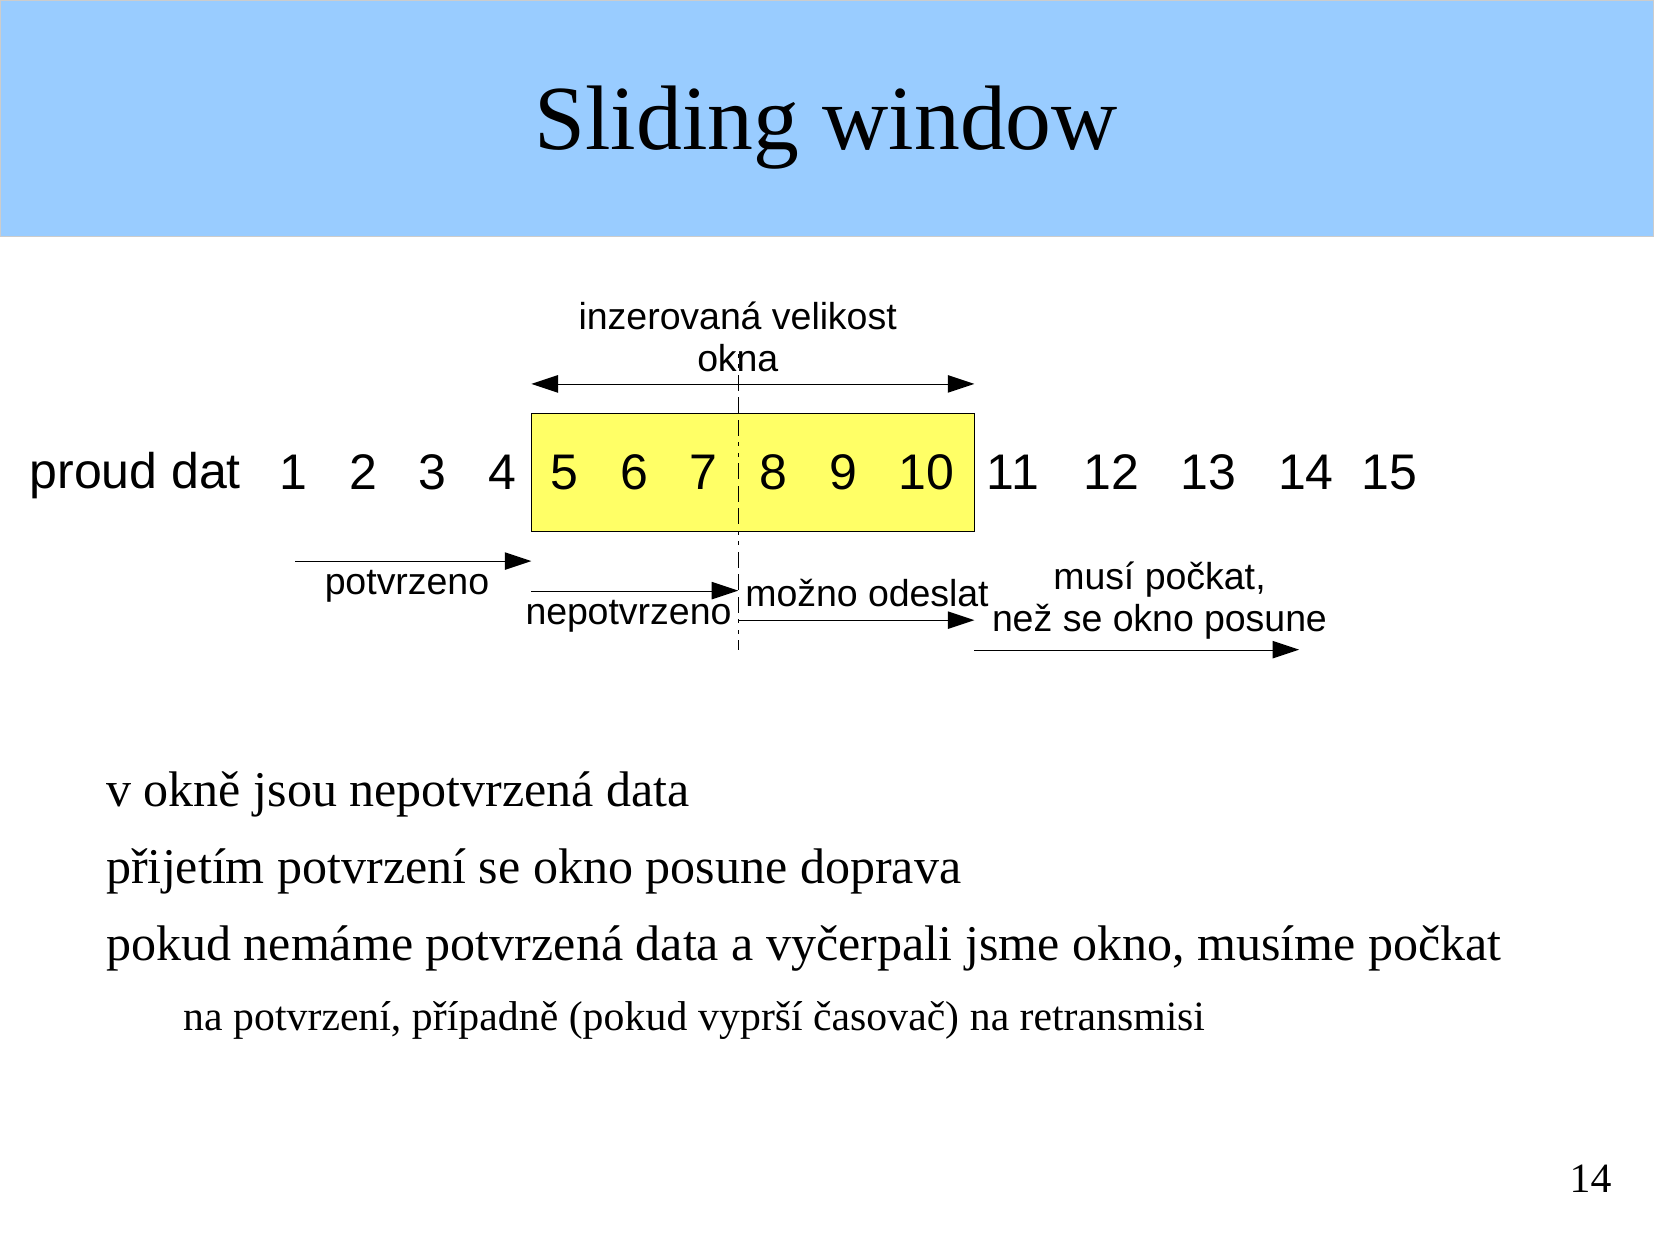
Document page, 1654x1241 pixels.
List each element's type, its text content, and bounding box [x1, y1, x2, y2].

text_box nepotvrzeno [525, 591, 732, 638]
title Sliding window [0, 0, 1654, 237]
text_box možno odeslat [745, 572, 989, 620]
text_box 1 2 3 4 [265, 413, 532, 532]
text_box 5 6 7 8 9 10 [532, 413, 975, 532]
text_box musí počkat, než se okno posune [992, 555, 1359, 649]
text_box proud dat [29, 443, 253, 506]
list v okně jsou nepotvrzená data přijetím potvrzení se okno posune doprava pokud nemáme potvrzená data a vyčerpali jsme okno, musíme počkat na potvrzení, případně (pokud vyprší časovač) na retransmisi [88, 761, 1565, 1111]
text_box inzerovaná velikost okna [578, 295, 934, 380]
text_box 11 12 13 14 15 [986, 413, 1418, 532]
text_box potvrzeno [324, 561, 490, 608]
